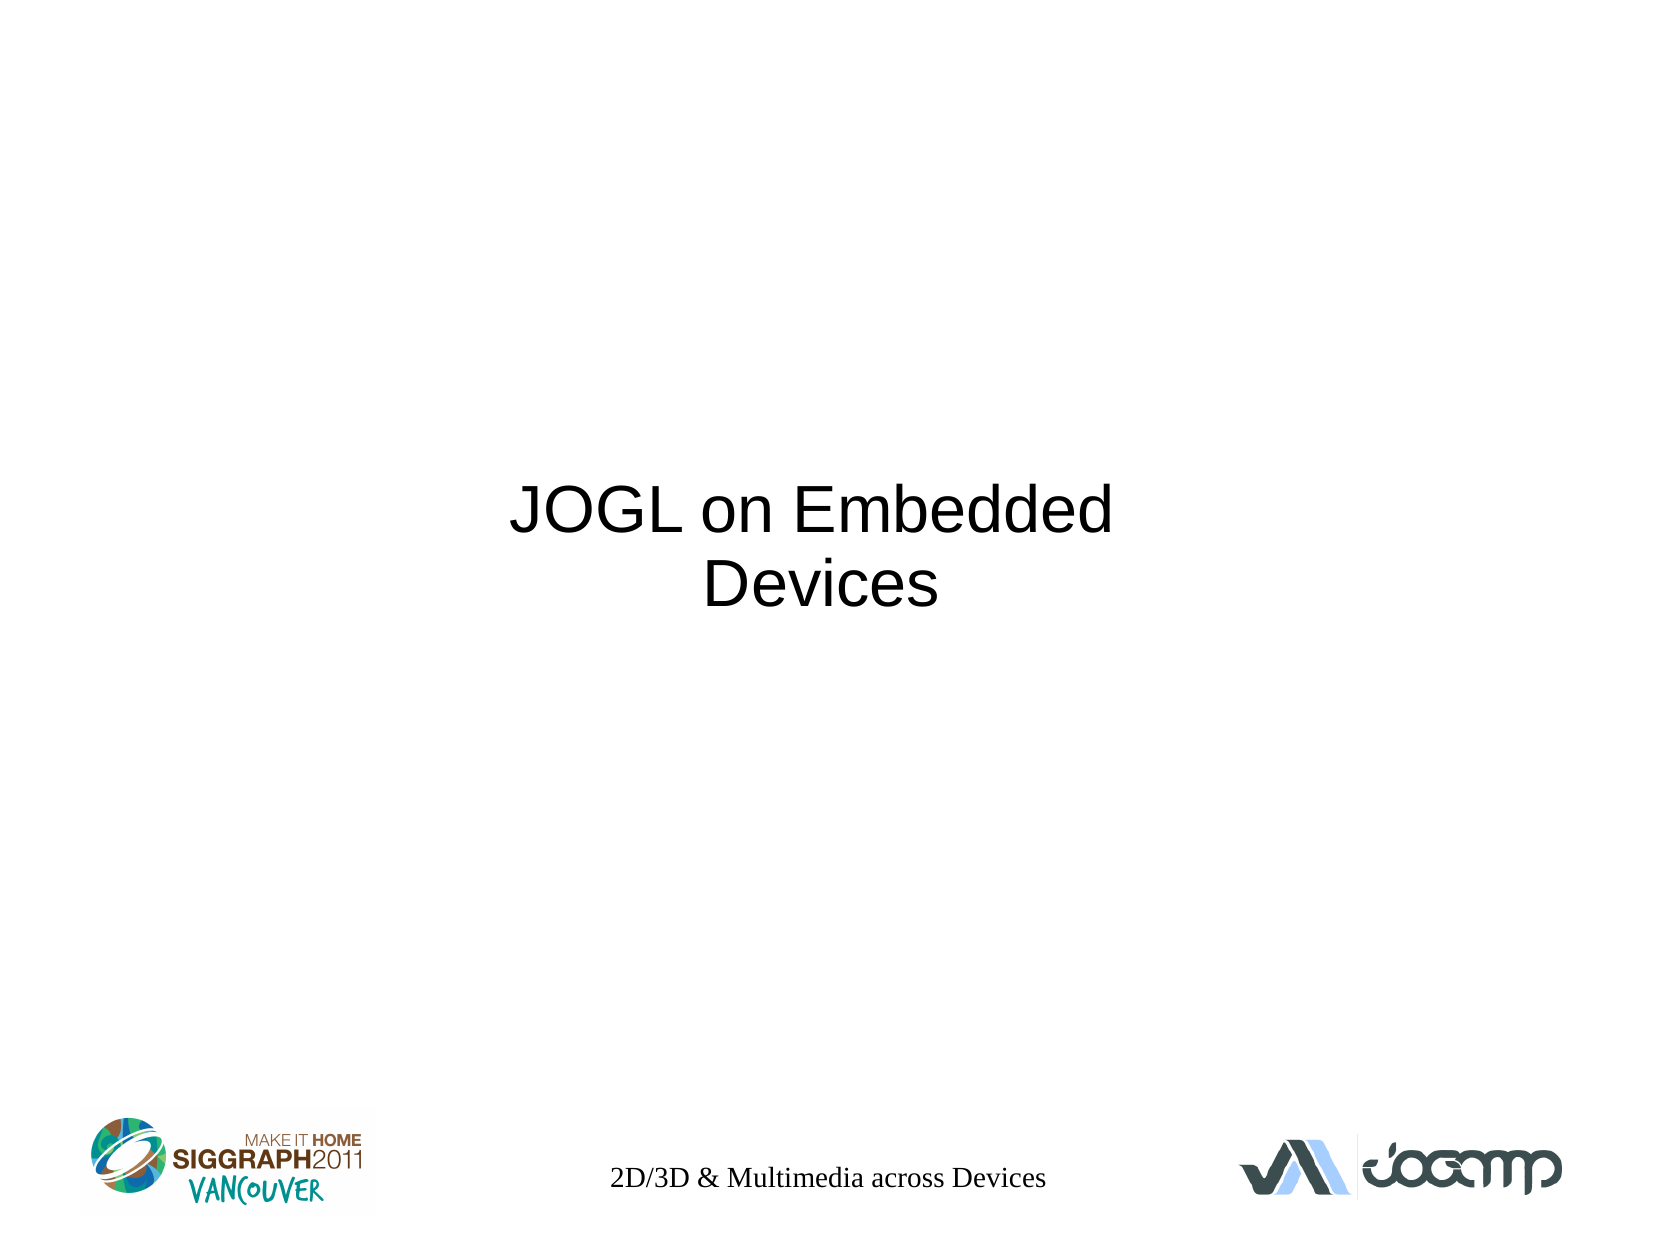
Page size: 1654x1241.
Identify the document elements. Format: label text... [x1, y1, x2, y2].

picture [80, 1106, 376, 1217]
subtitle JOGL on Embedded Devices [68, 49, 1576, 1044]
picture [1237, 1134, 1562, 1200]
